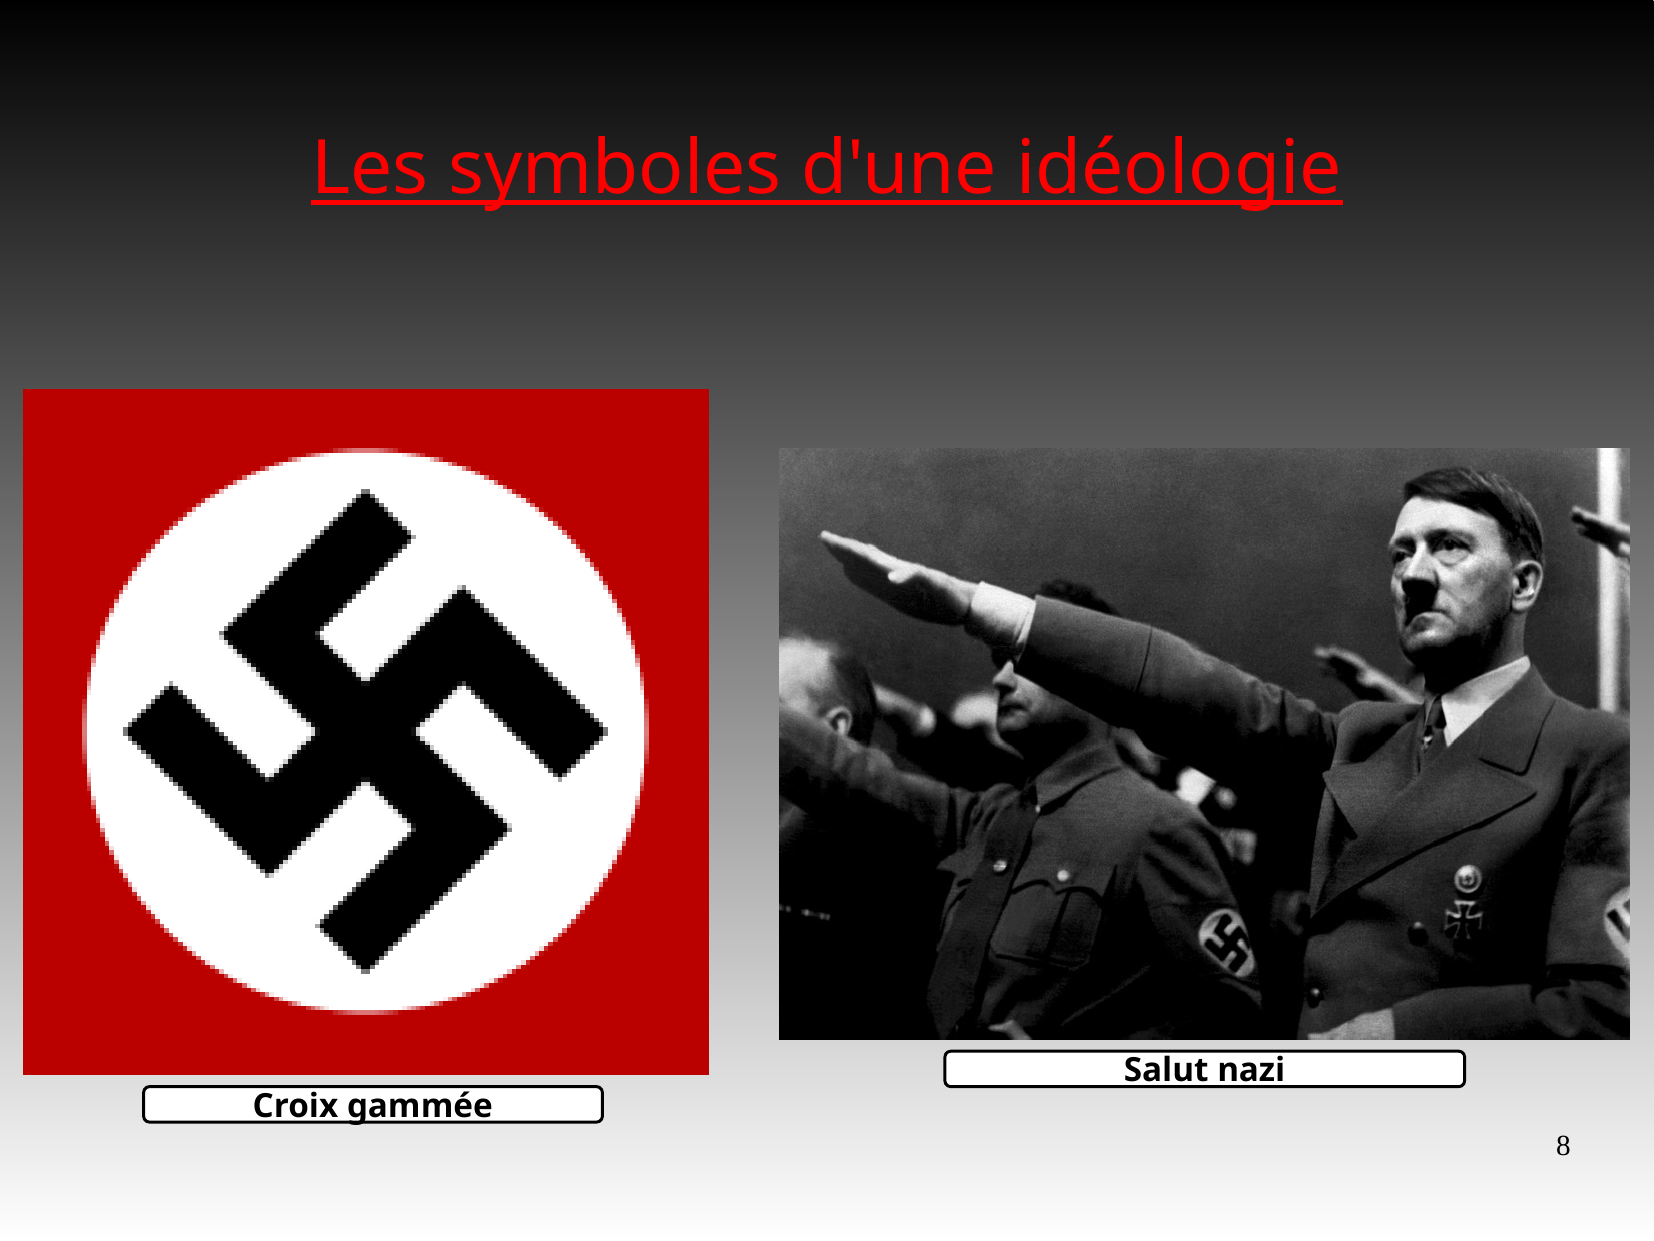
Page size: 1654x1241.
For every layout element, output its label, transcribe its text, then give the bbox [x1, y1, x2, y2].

picture [23, 389, 709, 1075]
text_box Les symboles d'une idéologie [0, 106, 1654, 227]
text_box Salut nazi [944, 1051, 1465, 1087]
picture [779, 448, 1630, 1040]
text_box Croix gammée [143, 1086, 603, 1123]
